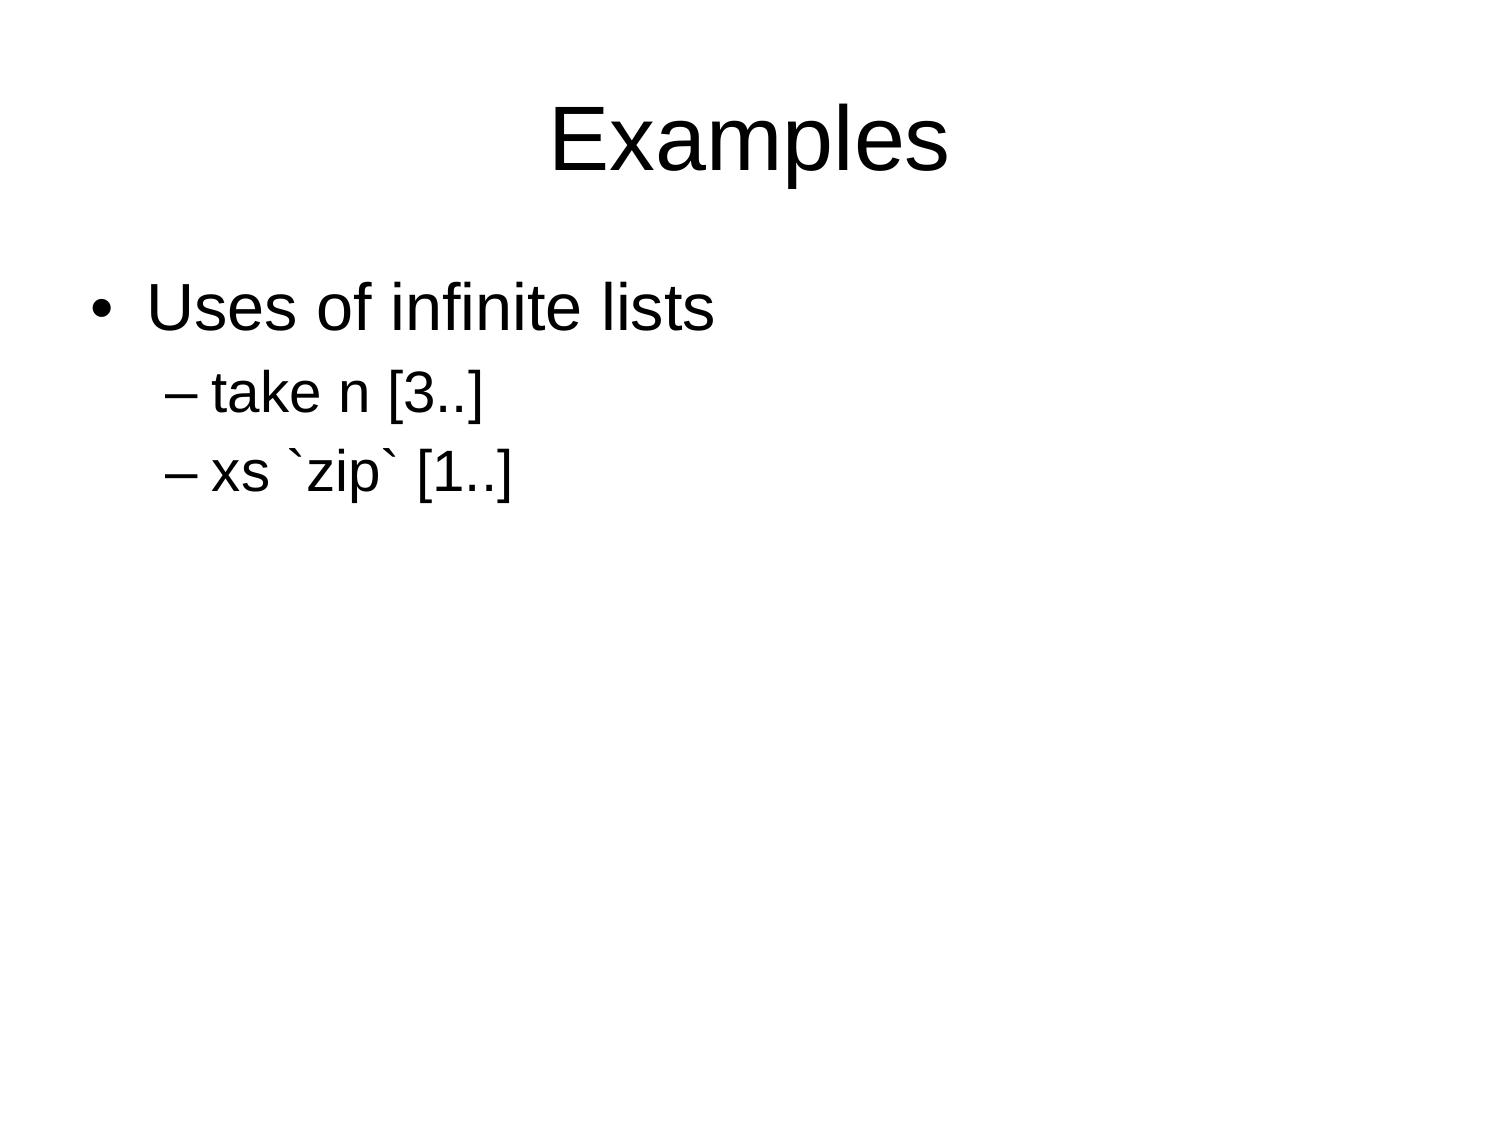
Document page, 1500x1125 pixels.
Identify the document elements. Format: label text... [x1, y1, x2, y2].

title Examples [75, 45, 1426, 233]
list Uses of infinite lists take n [3..] xs `zip` [1..] [75, 262, 1426, 1006]
